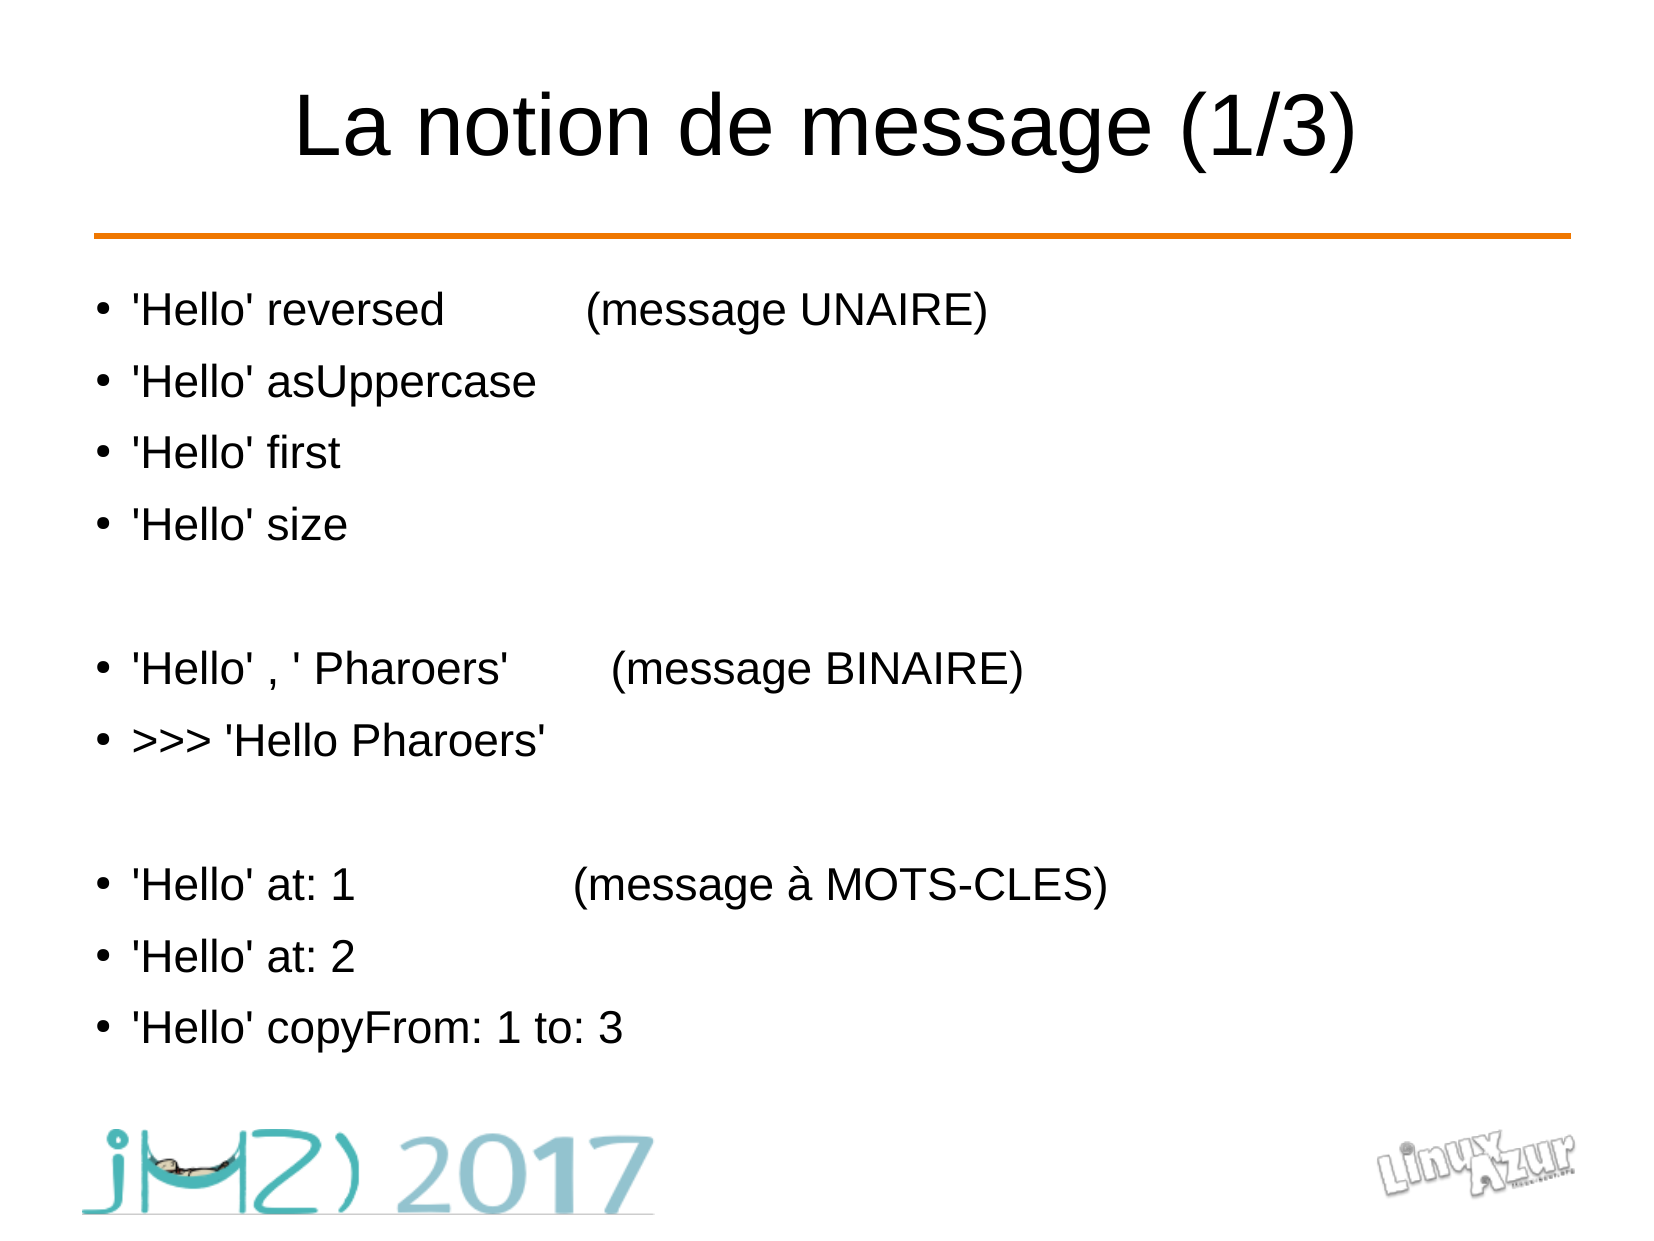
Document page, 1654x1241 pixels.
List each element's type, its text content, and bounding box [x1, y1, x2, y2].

picture [82, 1129, 655, 1216]
list 'Hello' reversed (message UNAIRE) 'Hello' asUppercase 'Hello' first 'Hello' size 'Hello' , ' Pharoers' (message BINAIRE) >>> 'Hello Pharoers' 'Hello' at: 1 (message à MOTS-CLES) 'Hello' at: 2 'Hello' copyFrom: 1 to: 3 [82, 283, 1571, 1063]
title La notion de message (1/3) [82, 49, 1571, 201]
picture [1346, 1115, 1600, 1211]
